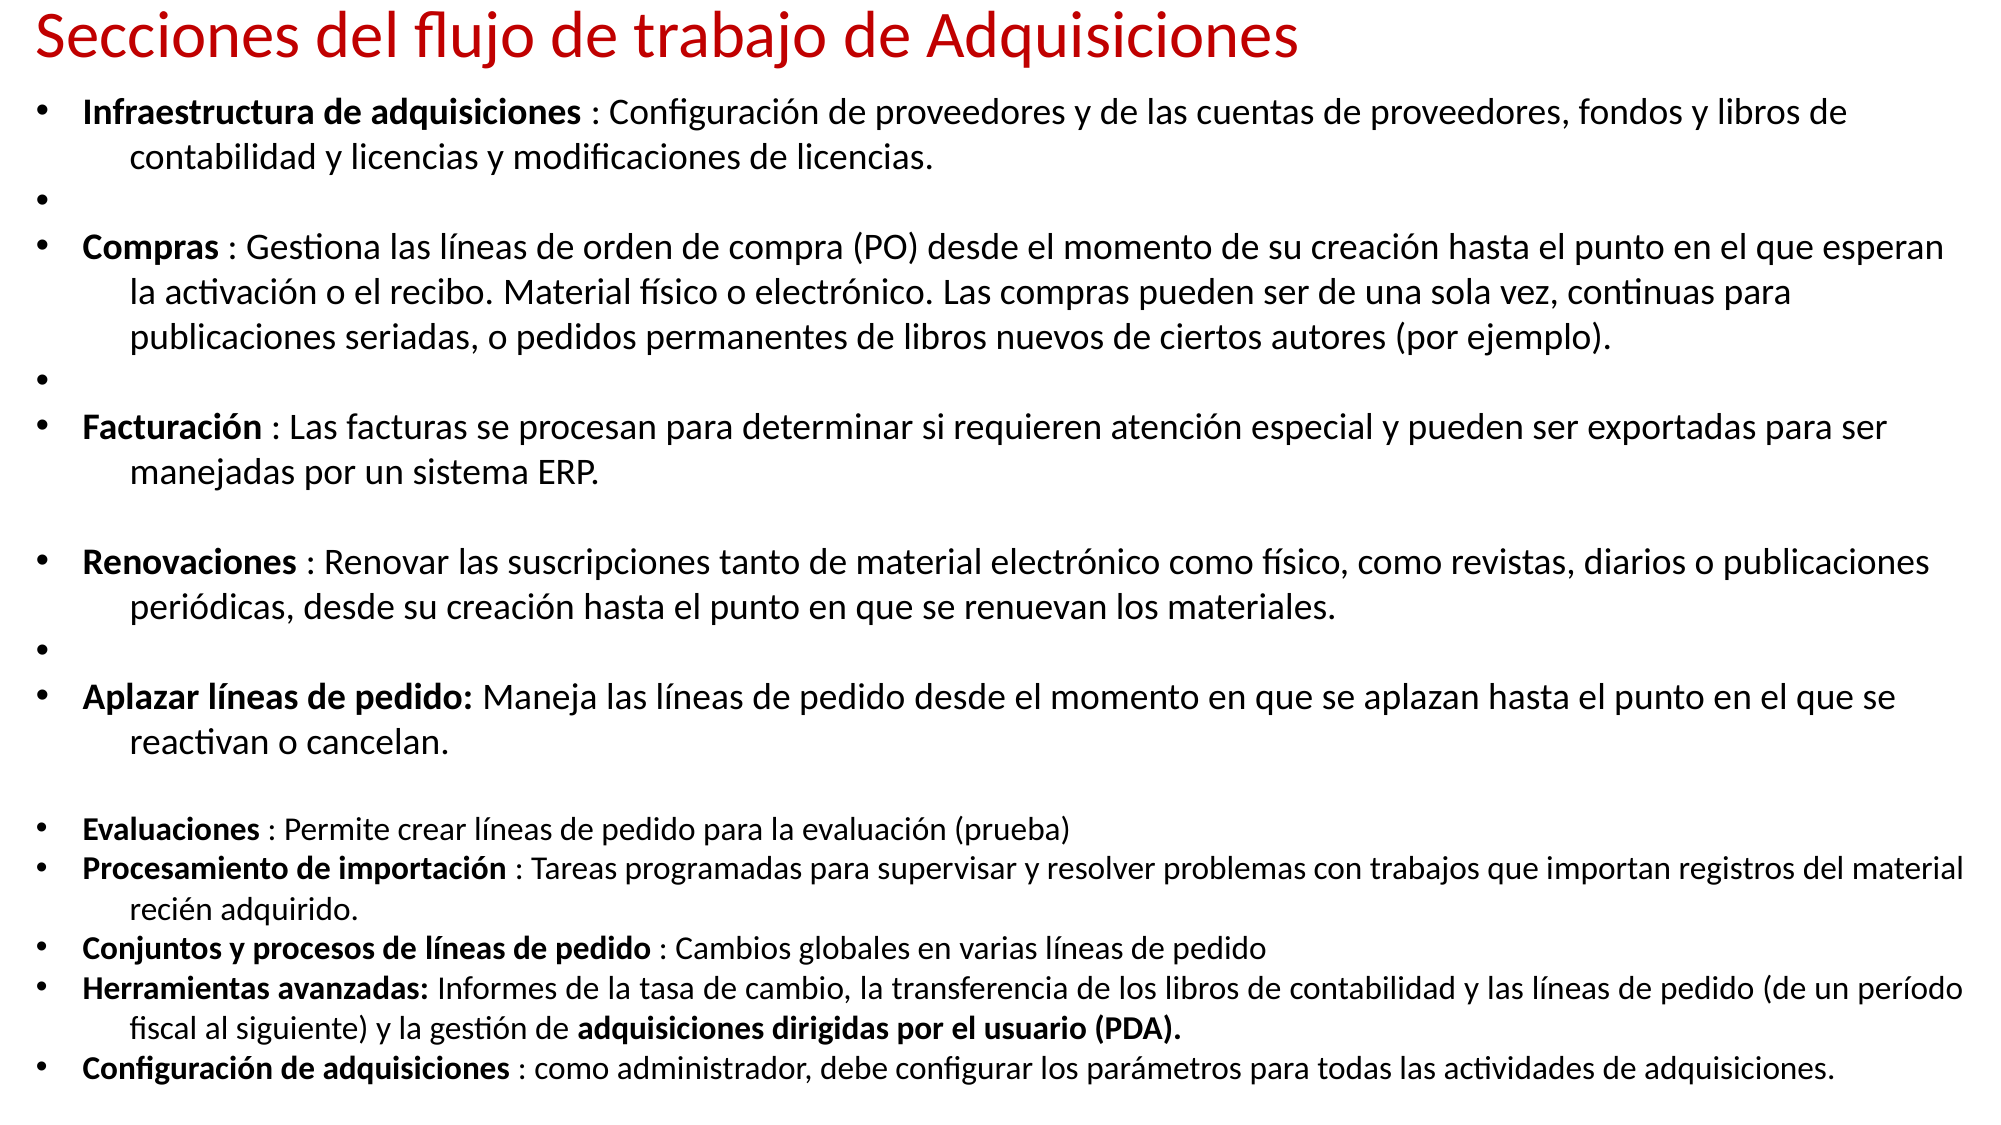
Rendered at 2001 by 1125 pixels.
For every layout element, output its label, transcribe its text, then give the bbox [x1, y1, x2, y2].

text_box Infraestructura de adquisiciones : Configuración de proveedores y de las cuentas de proveedores, fondos y libros de contabilidad y licencias y modificaciones de licencias. Compras : Gestiona las líneas de orden de compra (PO) desde el momento de su creación hasta el punto en el que esperan la activación o el recibo. Material físico o electrónico. Las compras pueden ser de una sola vez, continuas para publicaciones seriadas, o pedidos permanentes de libros nuevos de ciertos autores (por ejemplo). Facturación : Las facturas se procesan para determinar si requieren atención especial y pueden ser exportadas para ser manejadas por un sistema ERP. Renovaciones : Renovar las suscripciones tanto de material electrónico como físico, como revistas, diarios o publicaciones periódicas, desde su creación hasta el punto en que se renuevan los materiales. Aplazar líneas de pedido: Maneja las líneas de pedido desde el momento en que se aplazan hasta el punto en el que se reactivan o cancelan. Evaluaciones : Permite crear líneas de pedido para la evaluación (prueba) Procesamiento de importación : Tareas programadas para supervisar y resolver problemas con trabajos que importan registros del material recién adquirido. Conjuntos y procesos de líneas de pedido : Cambios globales en varias líneas de pedido Herramientas avanzadas: Informes de la tasa de cambio, la transferencia de los libros de contabilidad y las líneas de pedido (de un período fiscal al siguiente) y la gestión de adquisiciones dirigidas por el usuario (PDA). Configuración de adquisiciones : como administrador, debe configurar los parámetros para todas las actividades de adquisiciones. [20, 79, 1982, 1105]
text_box Secciones del flujo de trabajo de Adquisiciones [20, 0, 1319, 79]
